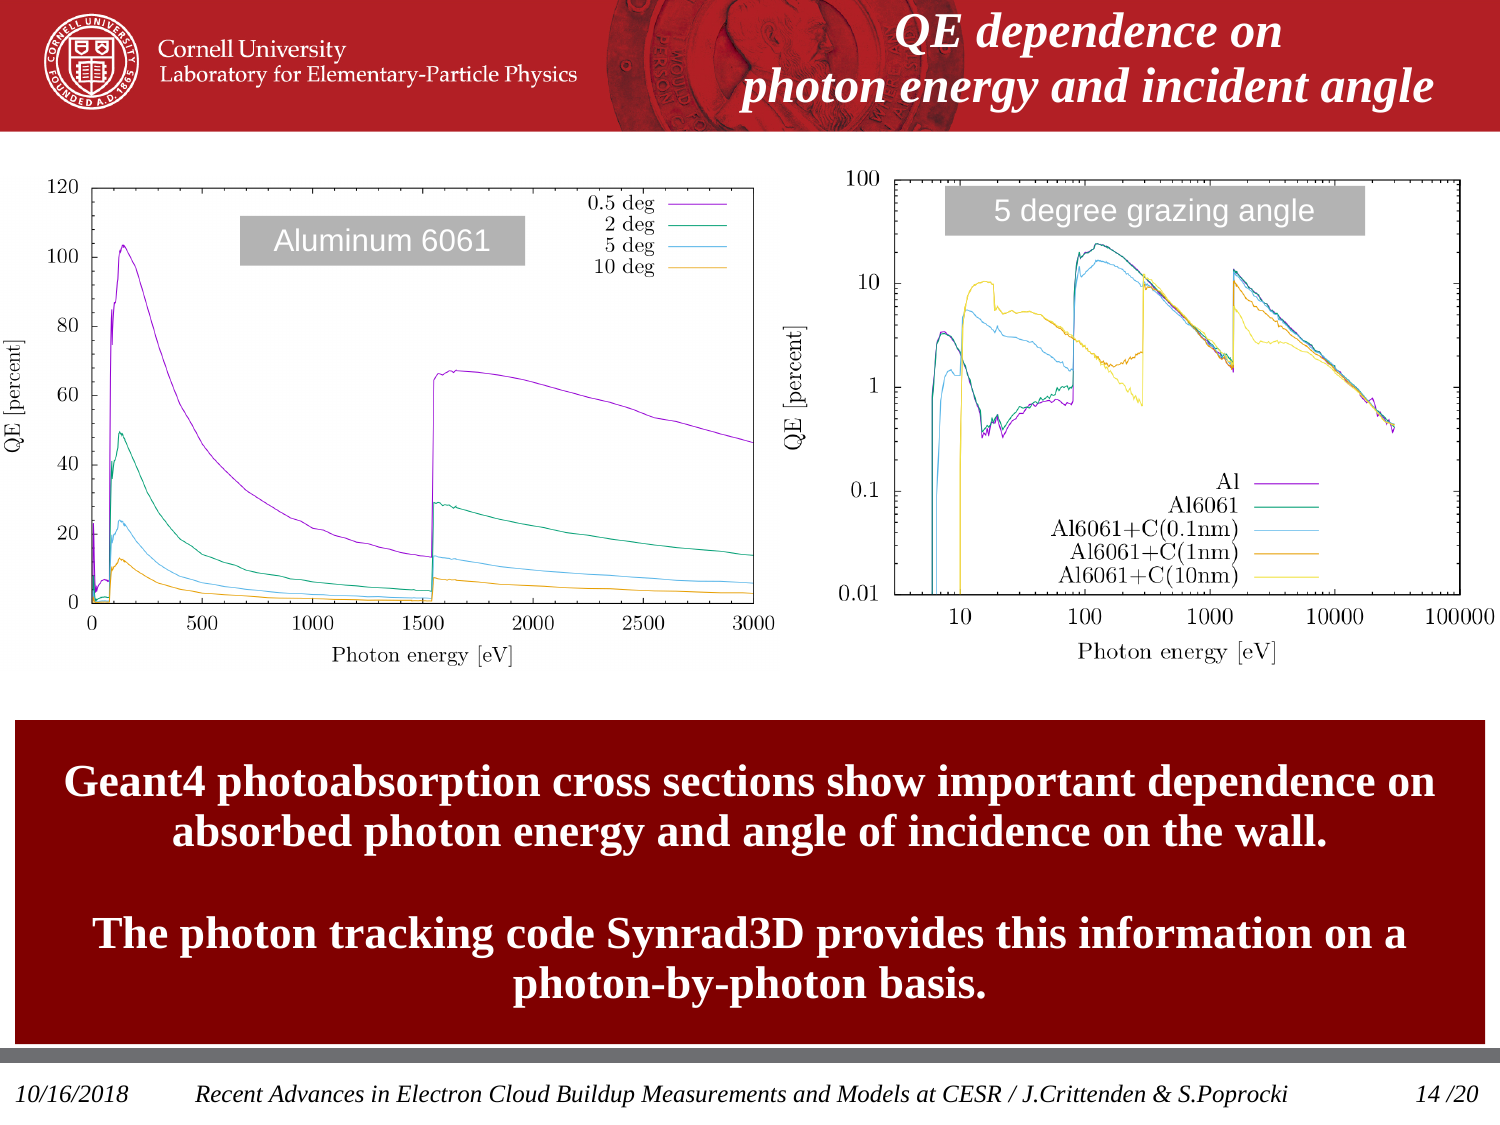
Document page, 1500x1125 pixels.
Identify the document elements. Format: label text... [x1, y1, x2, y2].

text_box Geant4 photoabsorption cross sections show important dependence on absorbed photon energy and angle of incidence on the wall. The photon tracking code Synrad3D provides this information on a photon-by-photon basis. [15, 720, 1486, 1045]
text_box 5 degree grazing angle [945, 185, 1366, 236]
picture [0, 0, 1500, 132]
text_box Aluminum 6061 [240, 215, 526, 266]
title QE dependence on photon energy and incident angle [690, 0, 1500, 121]
picture [0, 164, 1500, 672]
